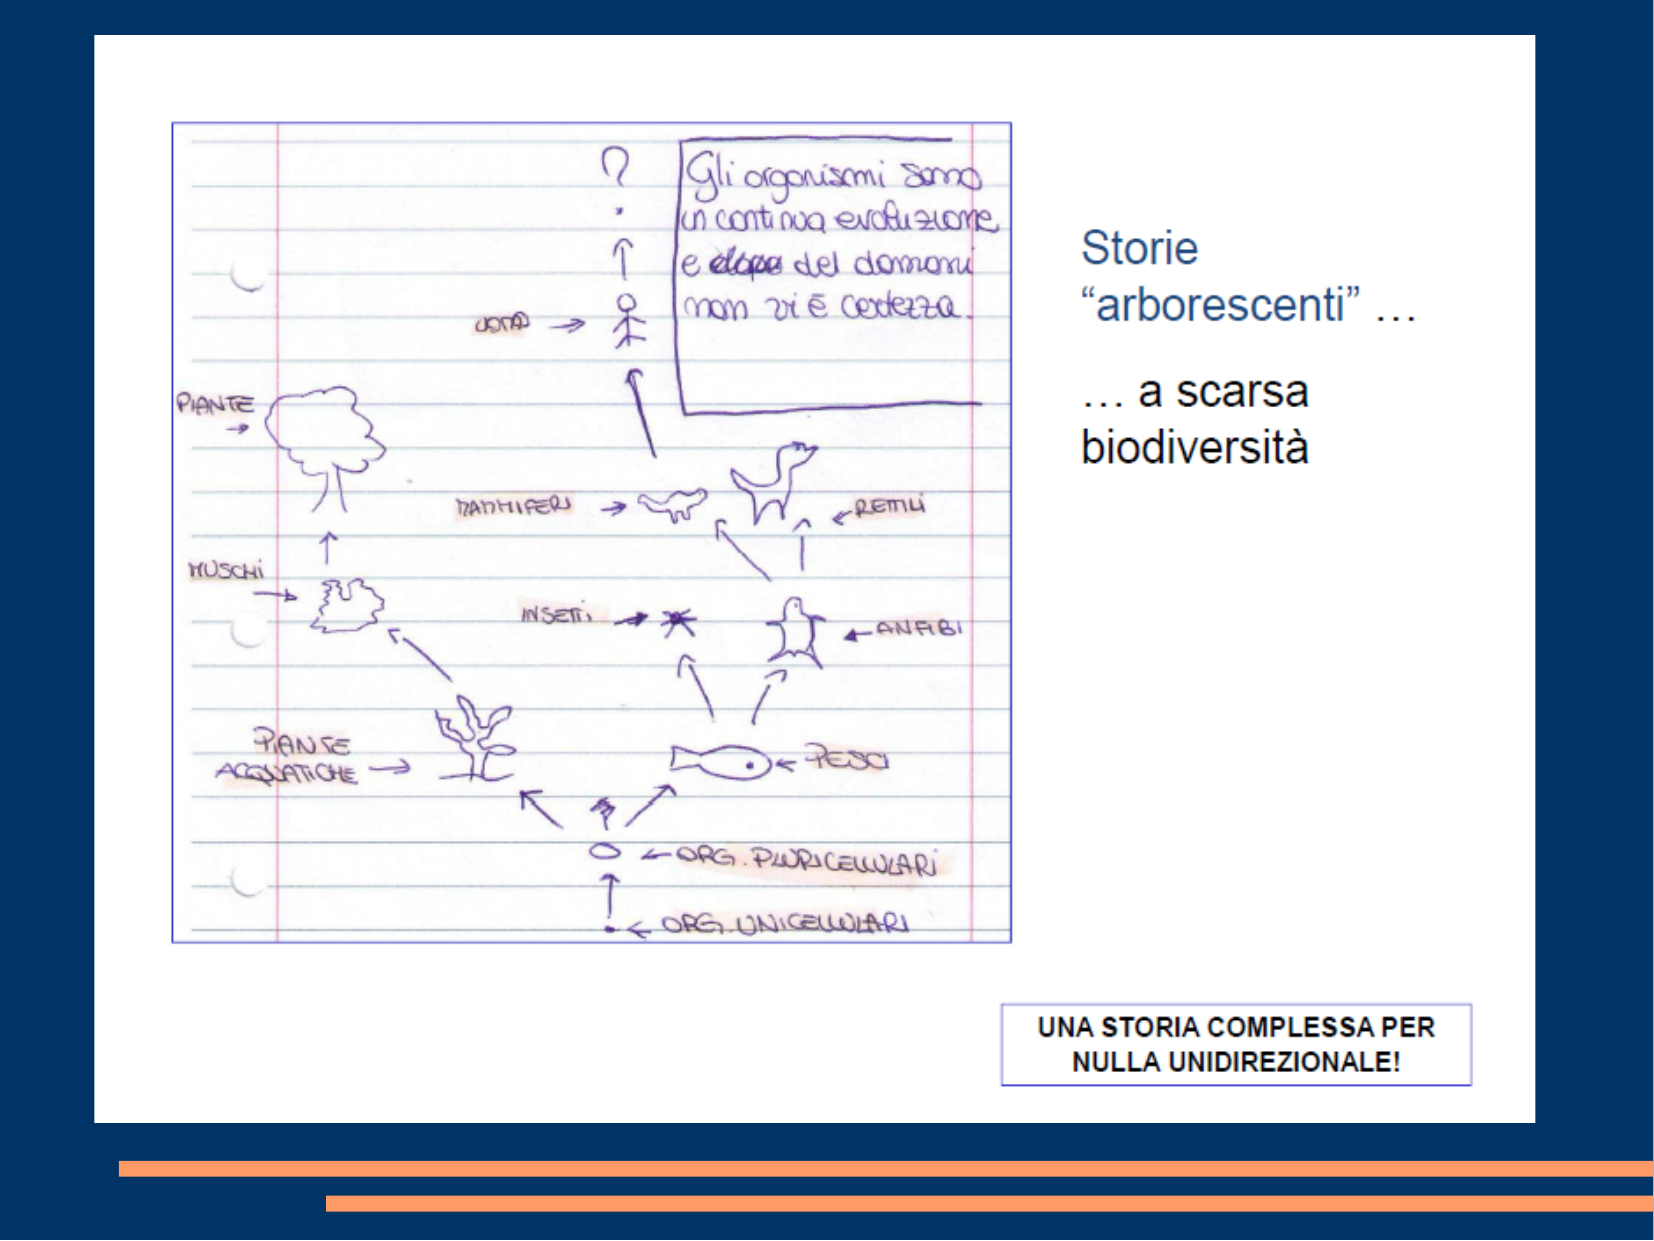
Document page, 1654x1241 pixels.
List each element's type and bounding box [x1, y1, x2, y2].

picture [94, 35, 1536, 1123]
